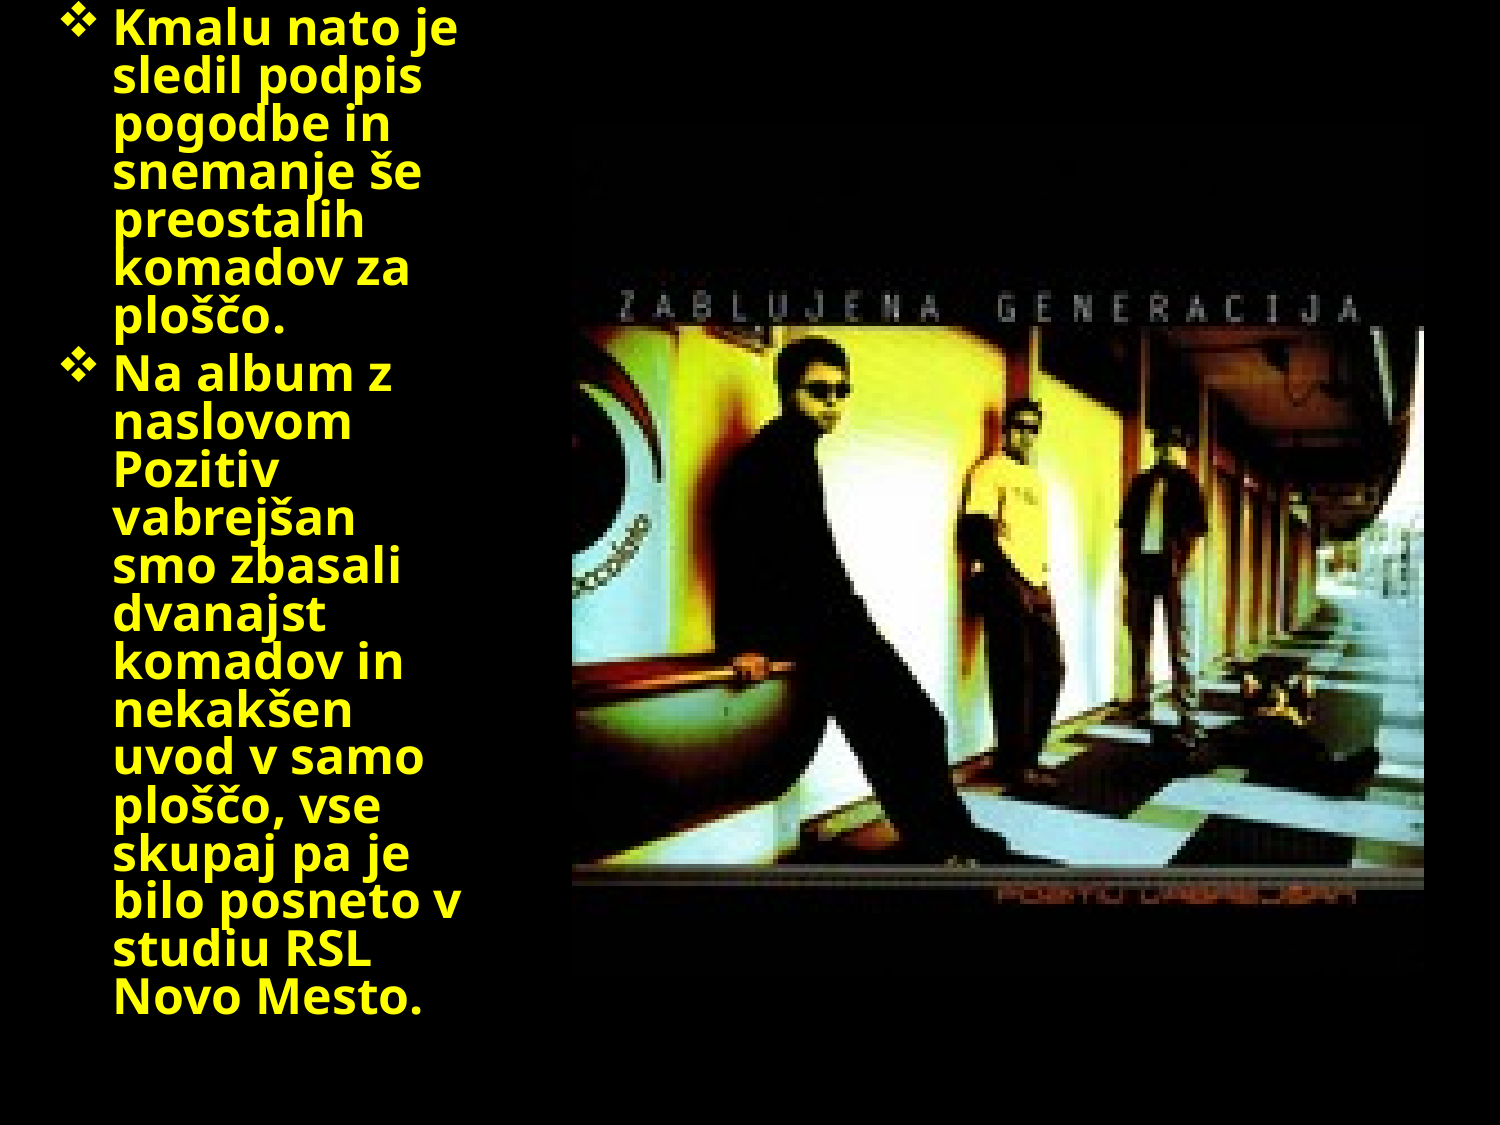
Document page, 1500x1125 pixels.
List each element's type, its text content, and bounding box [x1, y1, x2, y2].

list Kmalu nato je sledil podpis pogodbe in snemanje še preostalih komadov za ploščo. Na album z naslovom Pozitiv vabrejšan smo zbasali dvanajst komadov in nekakšen uvod v samo ploščo, vse skupaj pa je bilo posneto v studiu RSL Novo Mesto. [41, 0, 479, 839]
picture [572, 125, 1424, 976]
